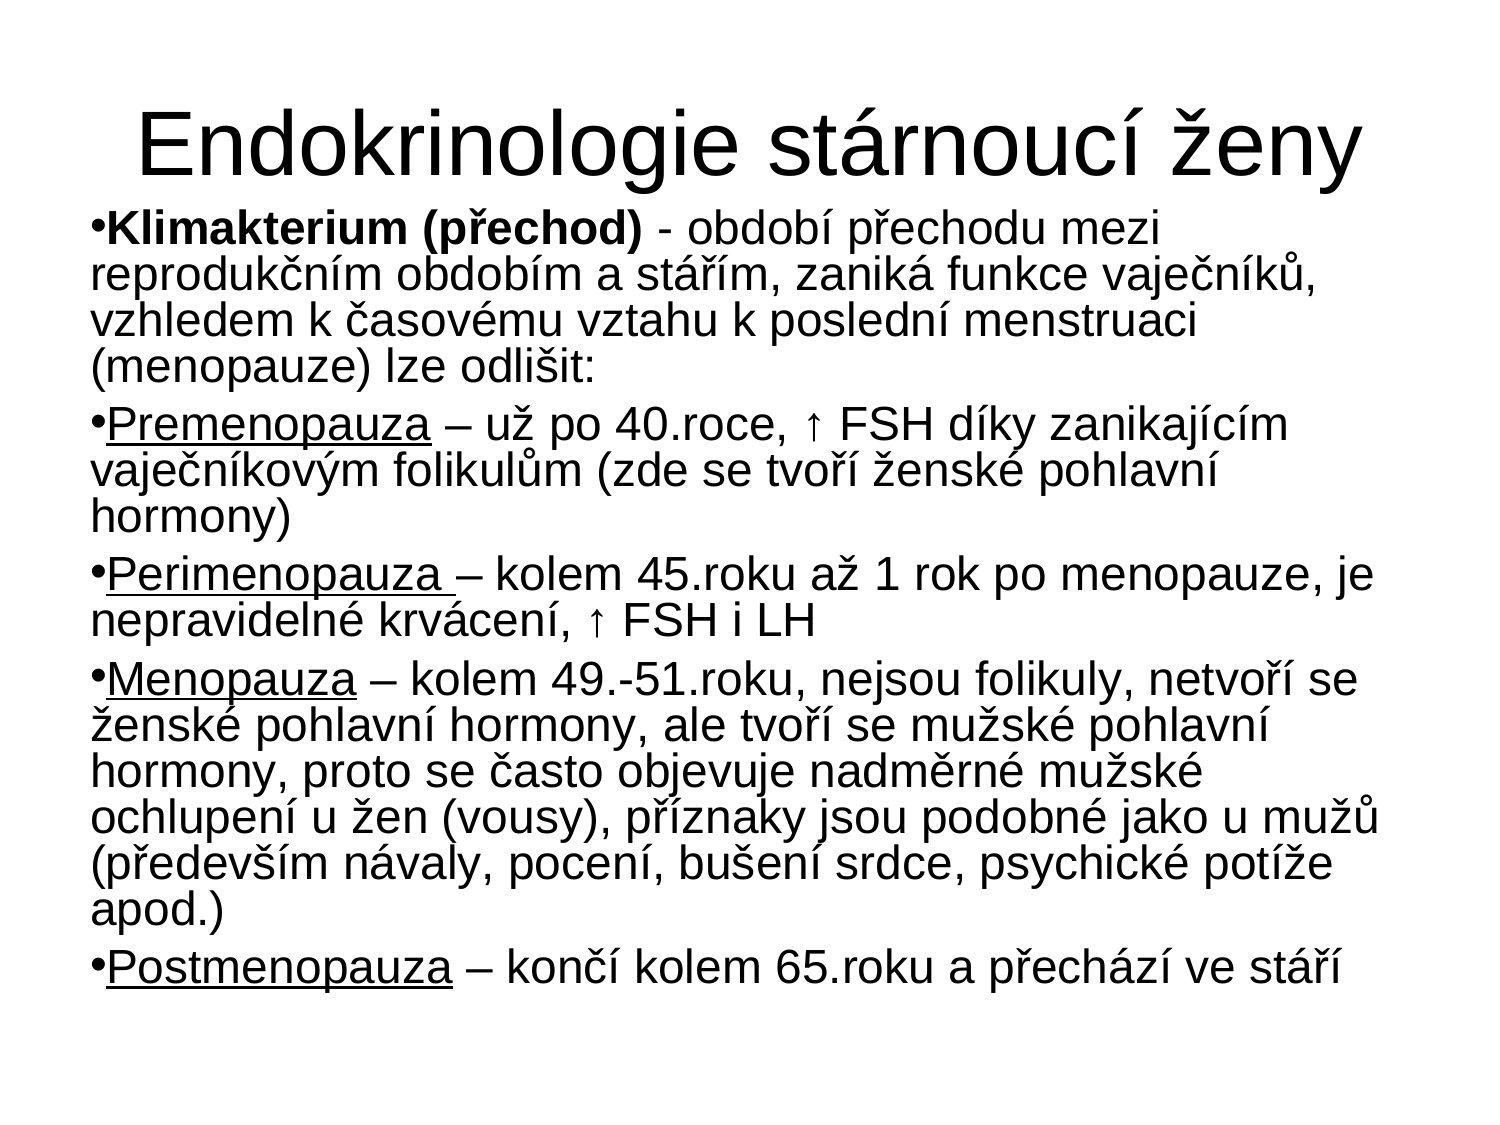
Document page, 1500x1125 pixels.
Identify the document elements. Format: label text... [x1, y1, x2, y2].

title Endokrinologie stárnoucí ženy [75, 45, 1426, 200]
list Klimakterium (přechod) - období přechodu mezi reprodukčním obdobím a stářím, zaniká funkce vaječníků, vzhledem k časovému vztahu k poslední menstruaci (menopauze) lze odlišit: Premenopauza – už po 40.roce, ↑ FSH díky zanikajícím vaječníkovým folikulům (zde se tvoří ženské pohlavní hormony) Perimenopauza – kolem 45.roku až 1 rok po menopauze, je nepravidelné krvácení, ↑ FSH i LH Menopauza – kolem 49.-51.roku, nejsou folikuly, netvoří se ženské pohlavní hormony, ale tvoří se mužské pohlavní hormony, proto se často objevuje nadměrné mužské ochlupení u žen (vousy), příznaky jsou podobné jako u mužů (především návaly, pocení, bušení srdce, psychické potíže apod.) Postmenopauza – končí kolem 65.roku a přechází ve stáří [75, 200, 1426, 1005]
